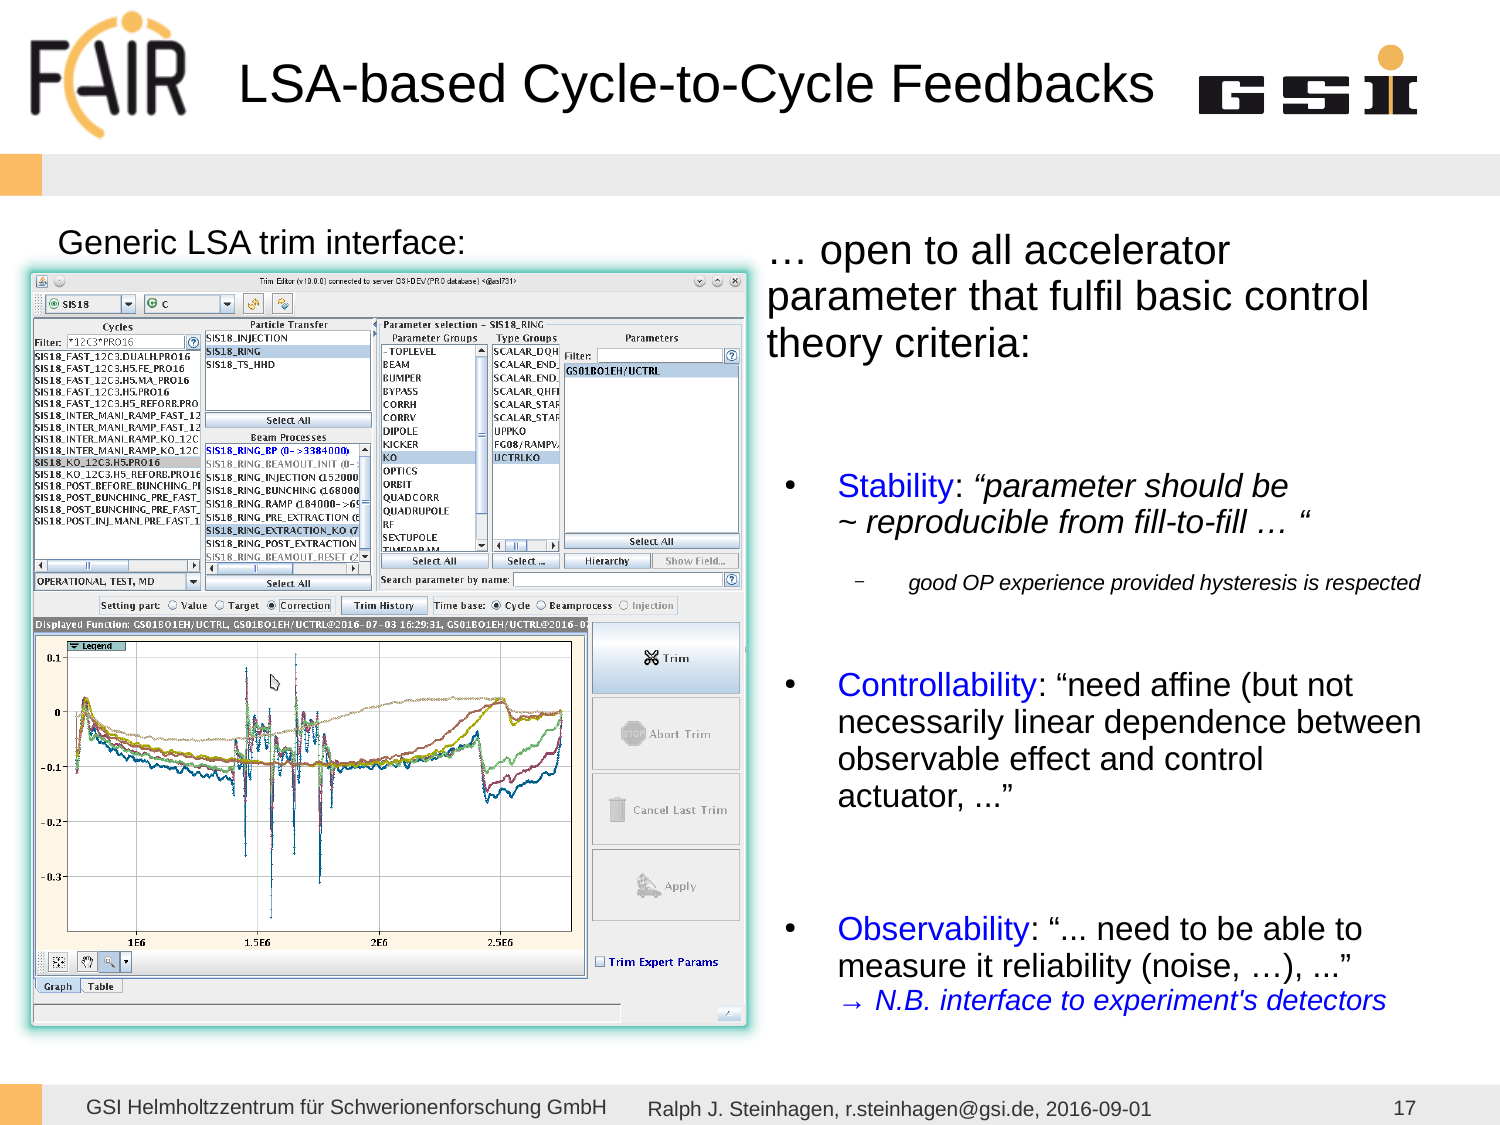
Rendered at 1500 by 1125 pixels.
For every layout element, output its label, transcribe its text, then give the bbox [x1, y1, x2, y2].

title LSA-based Cycle-to-Cycle Feedbacks [217, 20, 1180, 147]
list … open to all accelerator parameter that fulfil basic control theory criteria: Stability: “parameter should be ~ reproducible from fill-to-fill … “ good OP experience provided hysteresis is respected Controllability: “need affine (but not necessarily linear dependence between observable effect and control actuator, ...” Observability: “... need to be able to measure it reliability (noise, …), ...” → N.B. interface to experiment's detectors [766, 226, 1426, 1050]
picture [0, 241, 777, 1057]
picture [30, 9, 187, 141]
text_box Generic LSA trim interface: [42, 216, 482, 241]
picture [1197, 42, 1419, 117]
